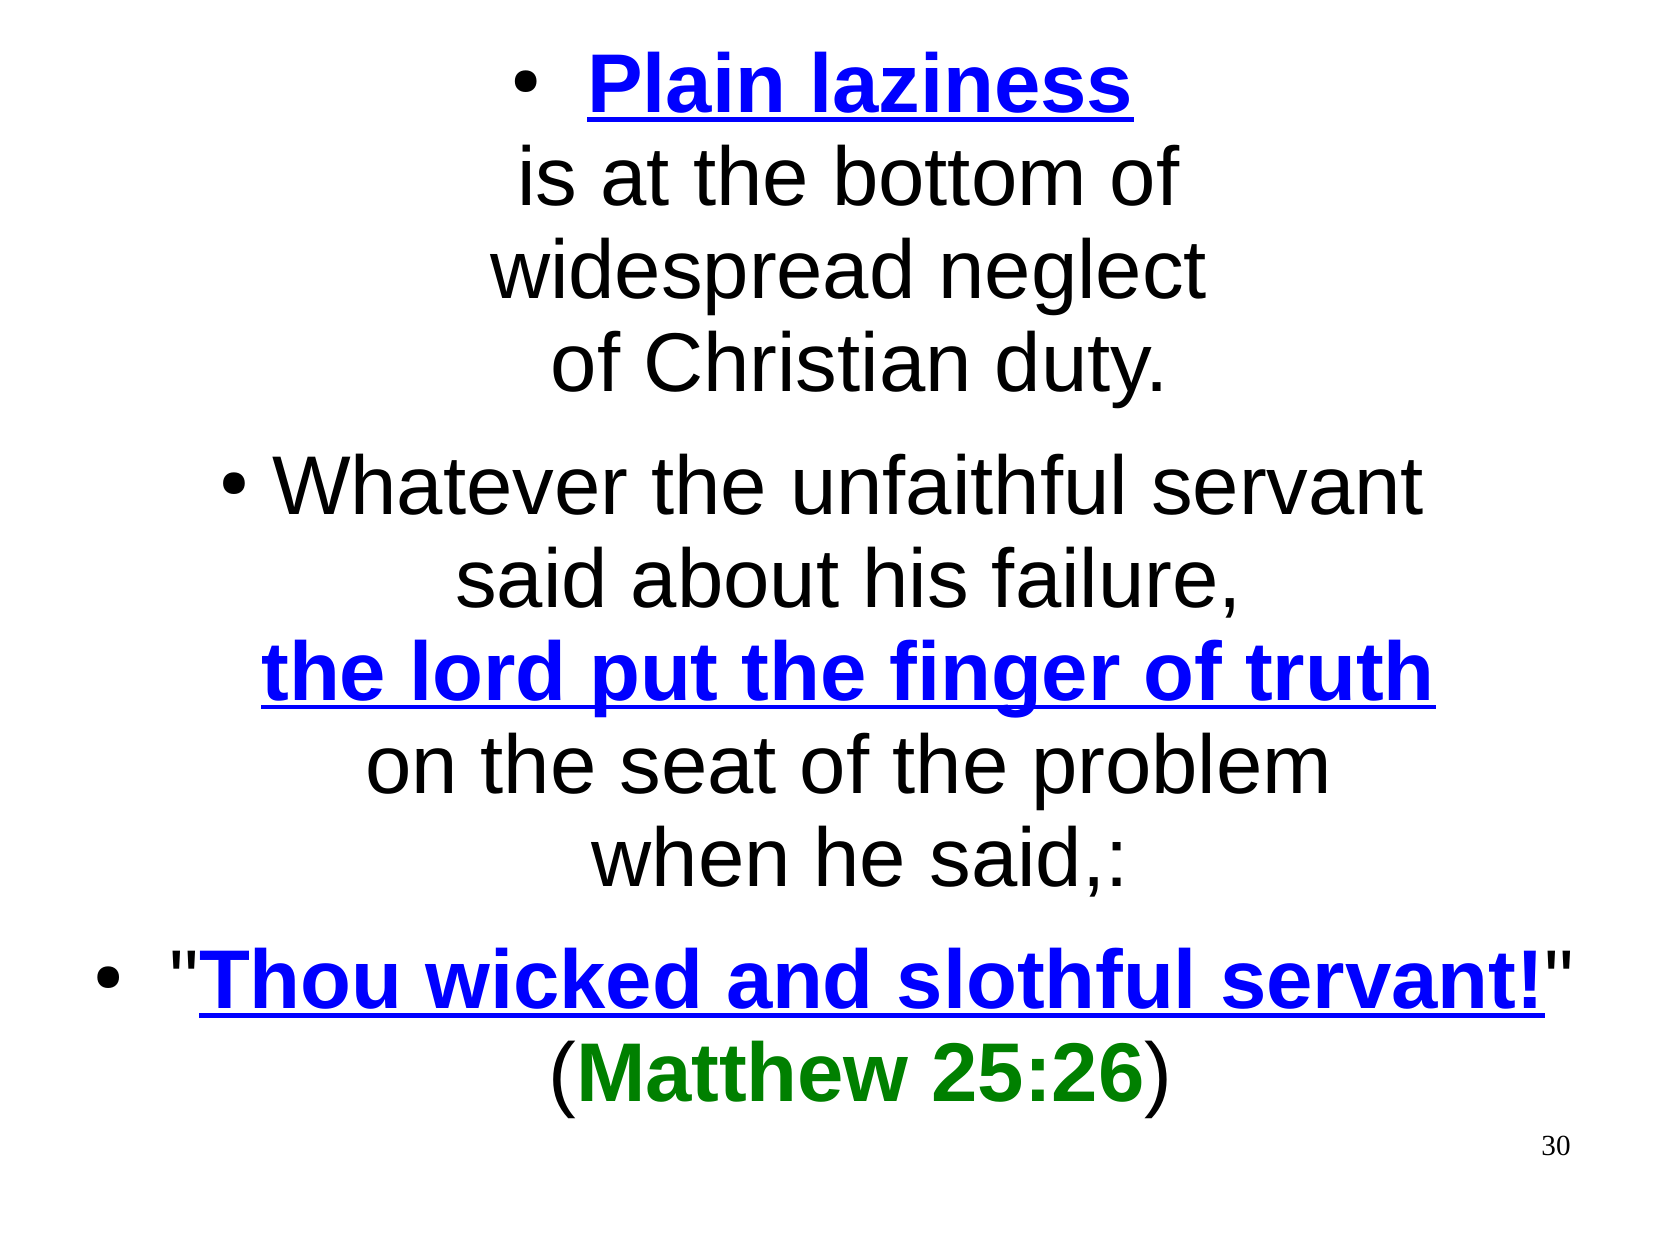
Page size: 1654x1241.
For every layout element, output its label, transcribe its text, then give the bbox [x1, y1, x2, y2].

list Plain laziness is at the bottom of widespread neglect of Christian duty. Whatever the unfaithful servant said about his failure, the lord put the finger of truth on the seat of the problem when he said,: "Thou wicked and slothful servant!" (Matthew 25:26) [37, 37, 1613, 1201]
